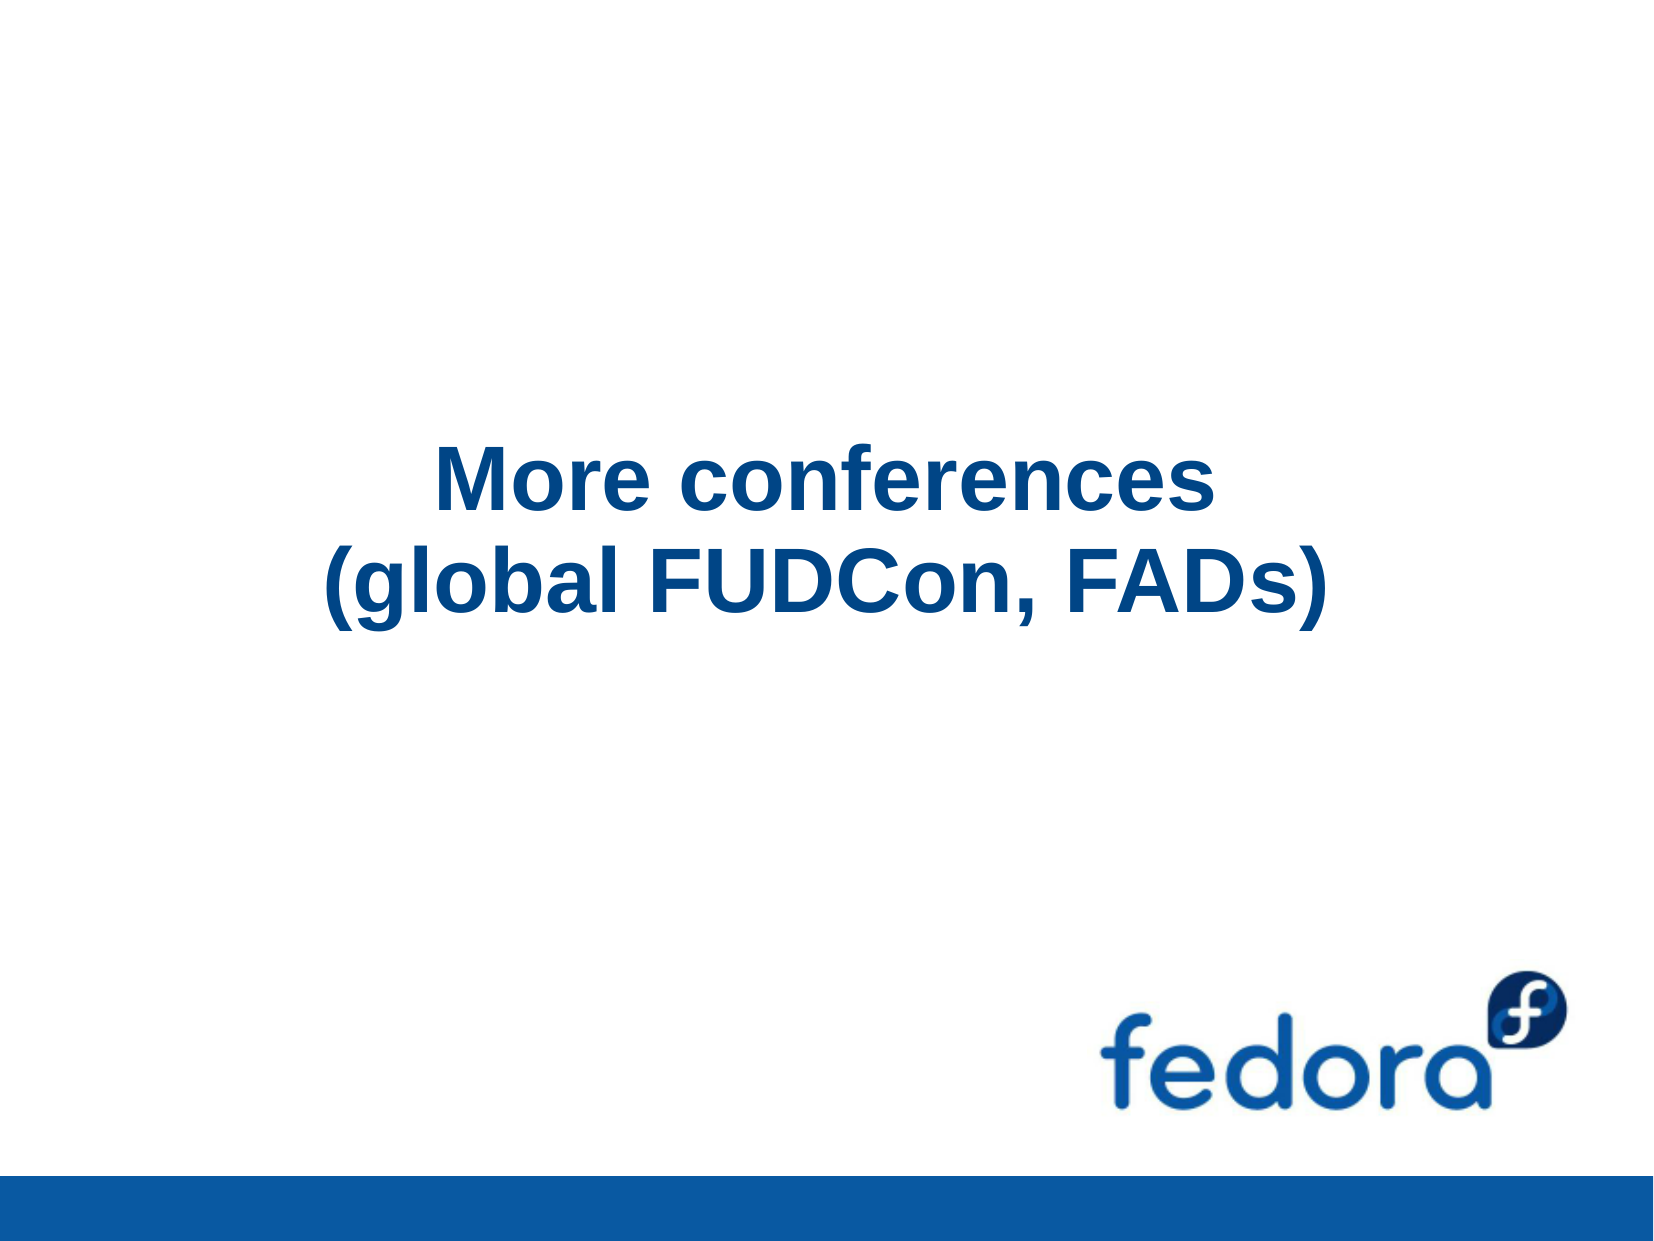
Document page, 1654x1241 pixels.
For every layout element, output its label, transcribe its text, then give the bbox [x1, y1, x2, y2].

subtitle More conferences (global FUDCon, FADs) [82, 56, 1571, 1102]
picture [0, 1176, 1654, 1241]
picture [1087, 959, 1576, 1125]
